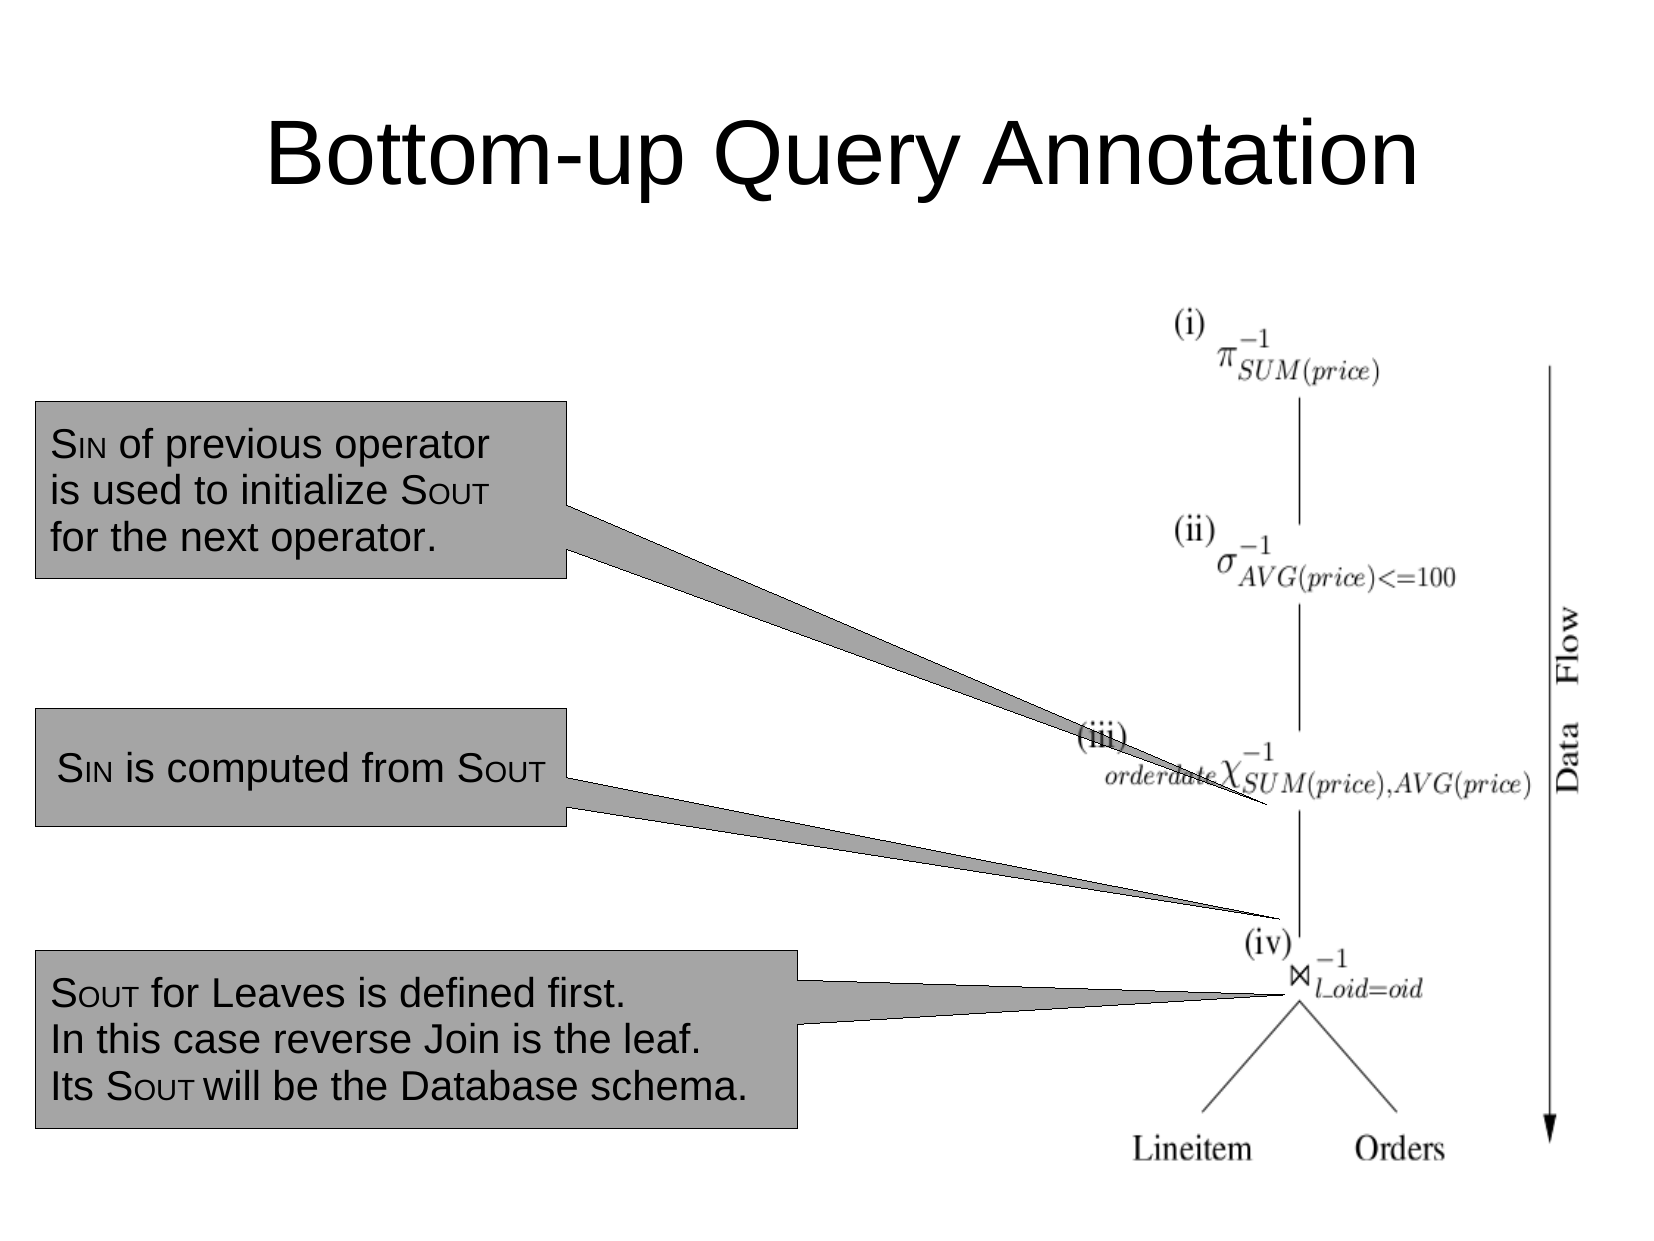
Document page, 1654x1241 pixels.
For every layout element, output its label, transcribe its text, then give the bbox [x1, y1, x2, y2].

text_box SIN of previous operator is used to initialize SOUT for the next operator. [35, 401, 1267, 805]
text_box SIN is computed from SOUT [35, 708, 1280, 920]
picture [1021, 247, 1630, 1223]
text_box SOUT for Leaves is defined first. In this case reverse Join is the leaf. Its SOUT will be the Database schema. [35, 950, 1285, 1129]
title Bottom-up Query Annotation [82, 49, 1571, 257]
